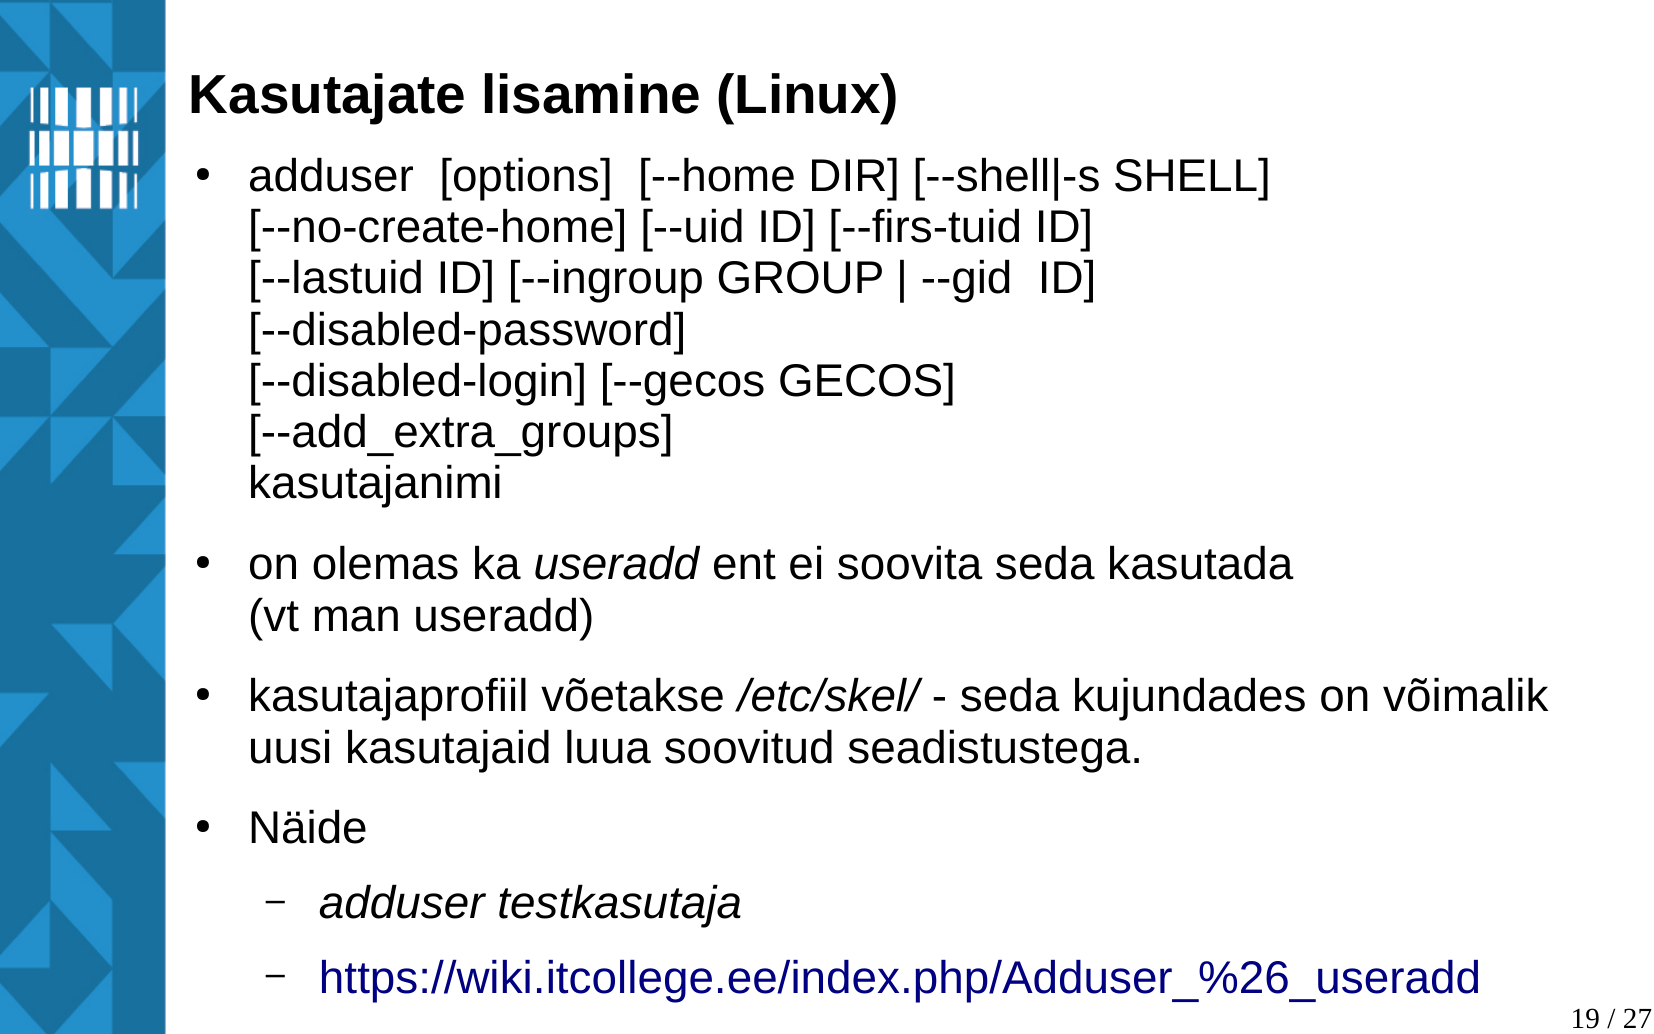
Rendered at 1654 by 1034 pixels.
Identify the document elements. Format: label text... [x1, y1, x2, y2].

list adduser [options] [--home DIR] [--shell|-s SHELL] [--no-create-home] [--uid ID] [--firs‐tuid ID] [--lastuid ID] [--ingroup GROUP | --gid ID] [--disabled-password] [--disabled-login] [--gecos GECOS] [--add_extra_groups] kasutajanimi on olemas ka useradd ent ei soovita seda kasutada (vt man useradd) kasutajaprofiil võetakse /etc/skel/ - seda kujundades on võimalik uusi kasutajaid luua soovitud seadistustega. Näide adduser testkasutaja https://wiki.itcollege.ee/index.php/Adduser_%26_useradd [177, 149, 1625, 1004]
title Kasutajate lisamine (Linux) [188, 41, 1565, 148]
